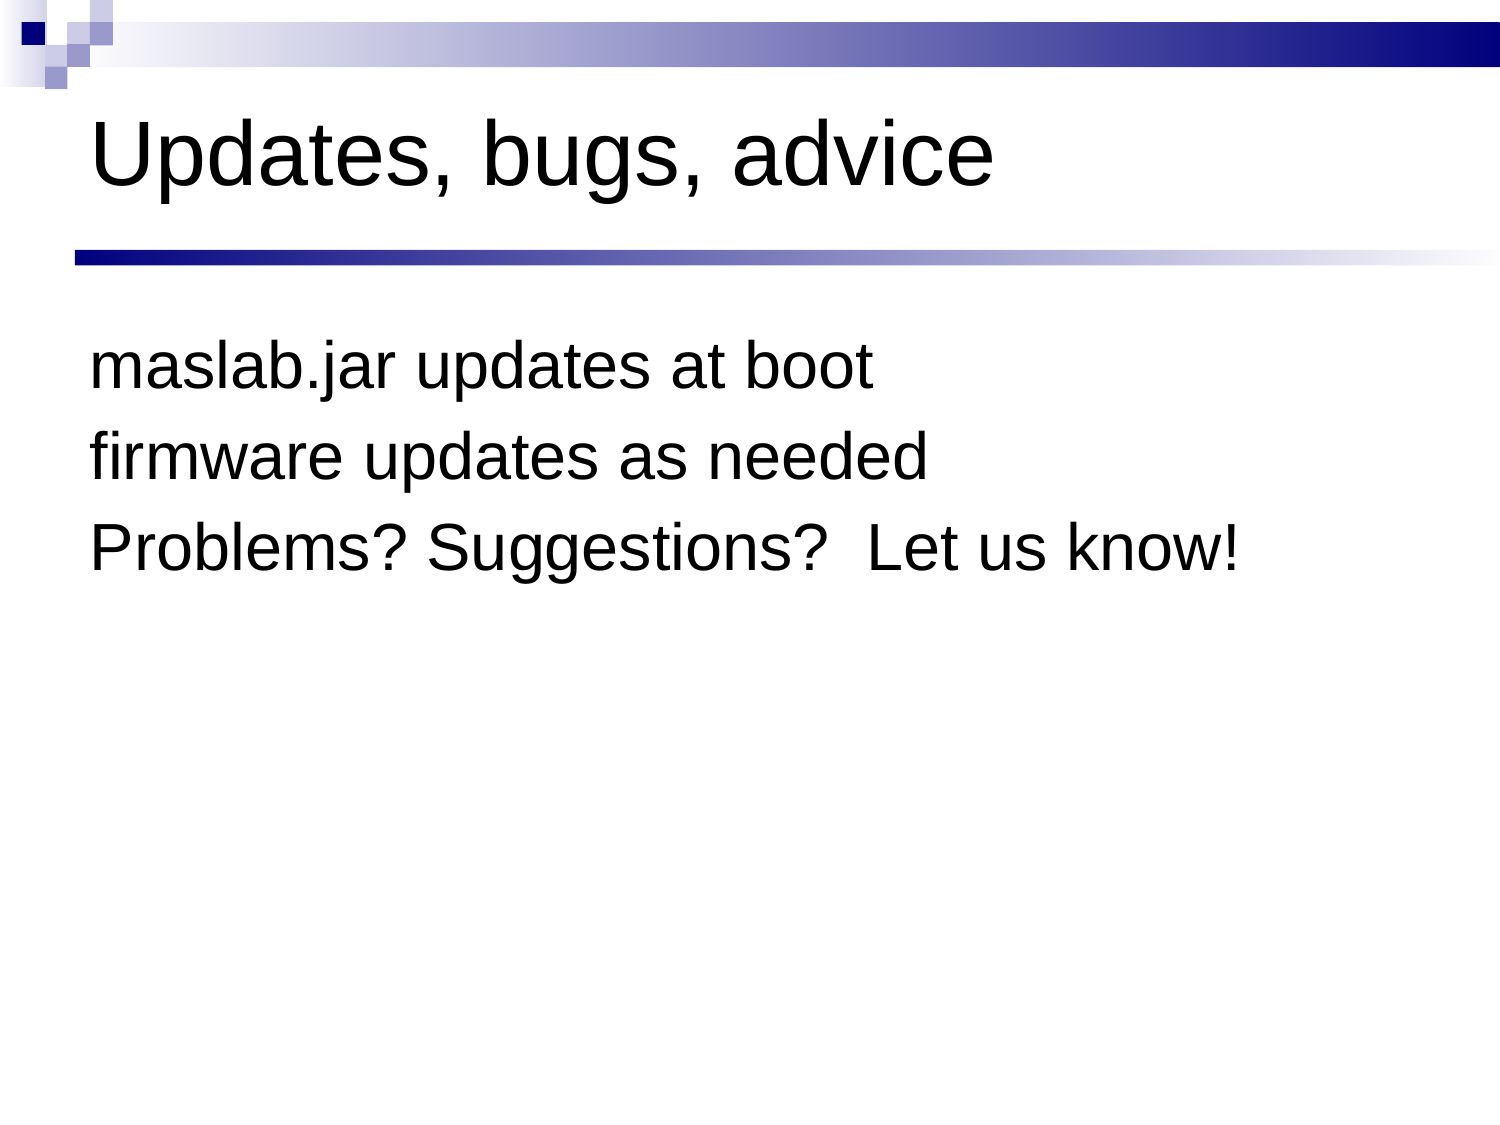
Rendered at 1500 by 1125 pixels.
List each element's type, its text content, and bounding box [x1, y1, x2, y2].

list maslab.jar updates at boot firmware updates as needed Problems? Suggestions? Let us know! [75, 324, 1426, 963]
title Updates, bugs, advice [75, 75, 1426, 238]
